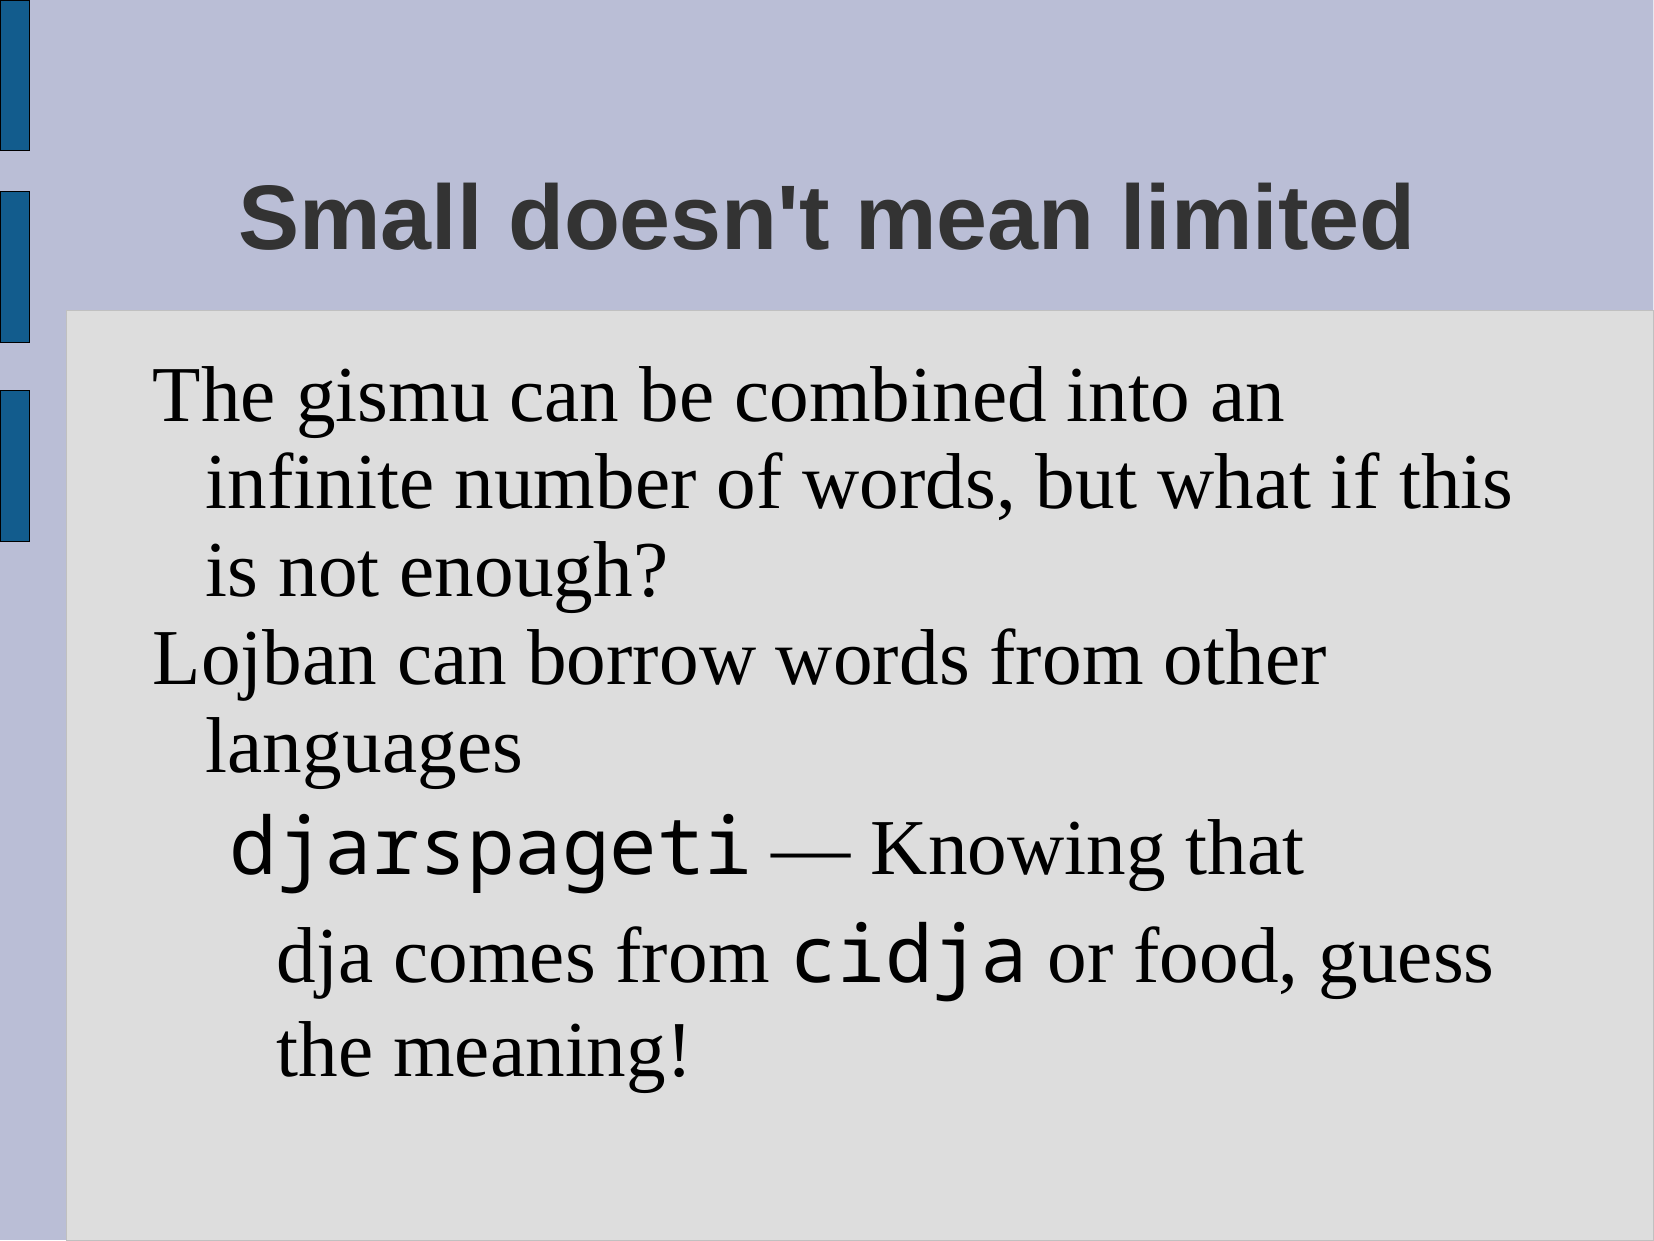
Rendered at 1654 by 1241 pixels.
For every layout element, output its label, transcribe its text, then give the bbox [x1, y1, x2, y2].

title Small doesn't mean limited [121, 114, 1534, 322]
list The gismu can be combined into an infinite number of words, but what if this is not enough? Lojban can borrow words from other languages djarspageti — Knowing that dja comes from cidja or food, guess the meaning! [135, 350, 1516, 1133]
